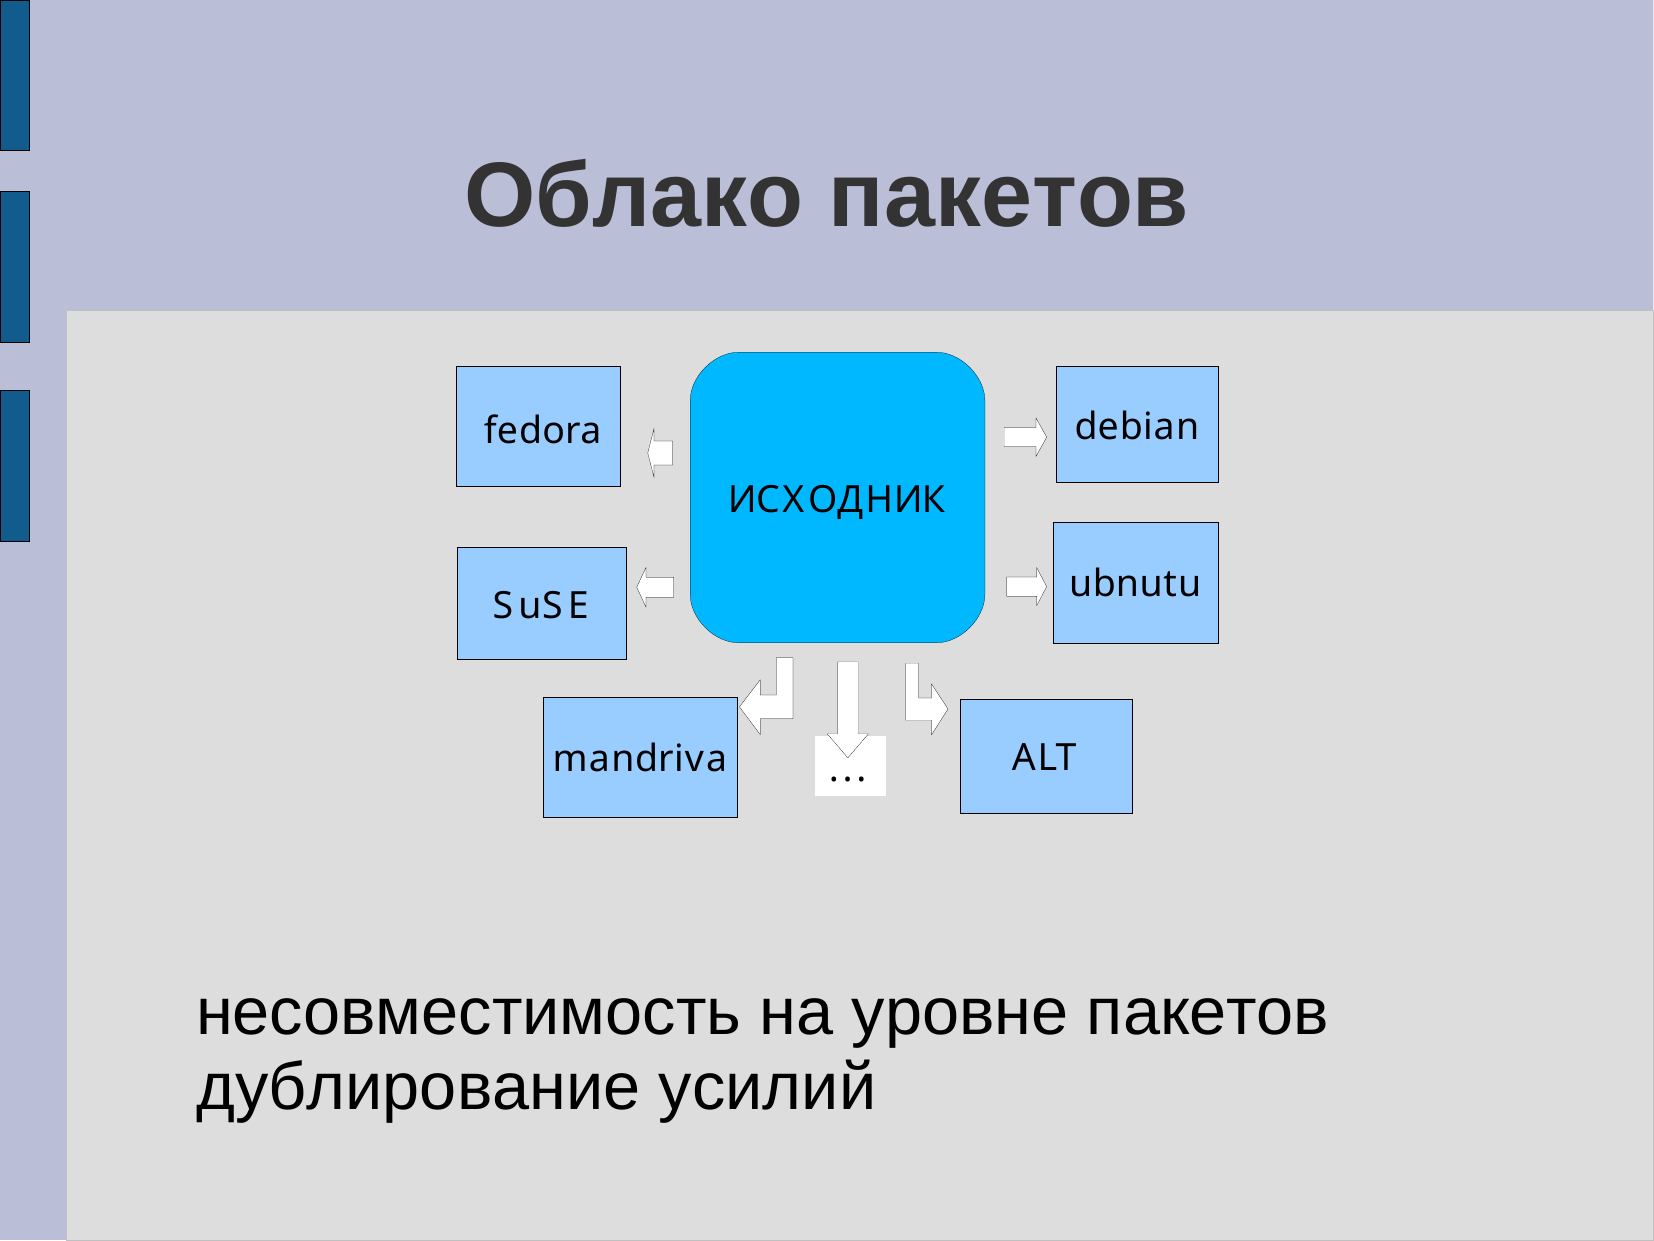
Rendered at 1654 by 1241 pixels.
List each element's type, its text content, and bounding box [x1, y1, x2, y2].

list несовместимость на уровне пакетов дублирование усилий [178, 974, 1570, 1147]
chart [413, 324, 1246, 916]
title Облако пакетов [121, 91, 1534, 299]
